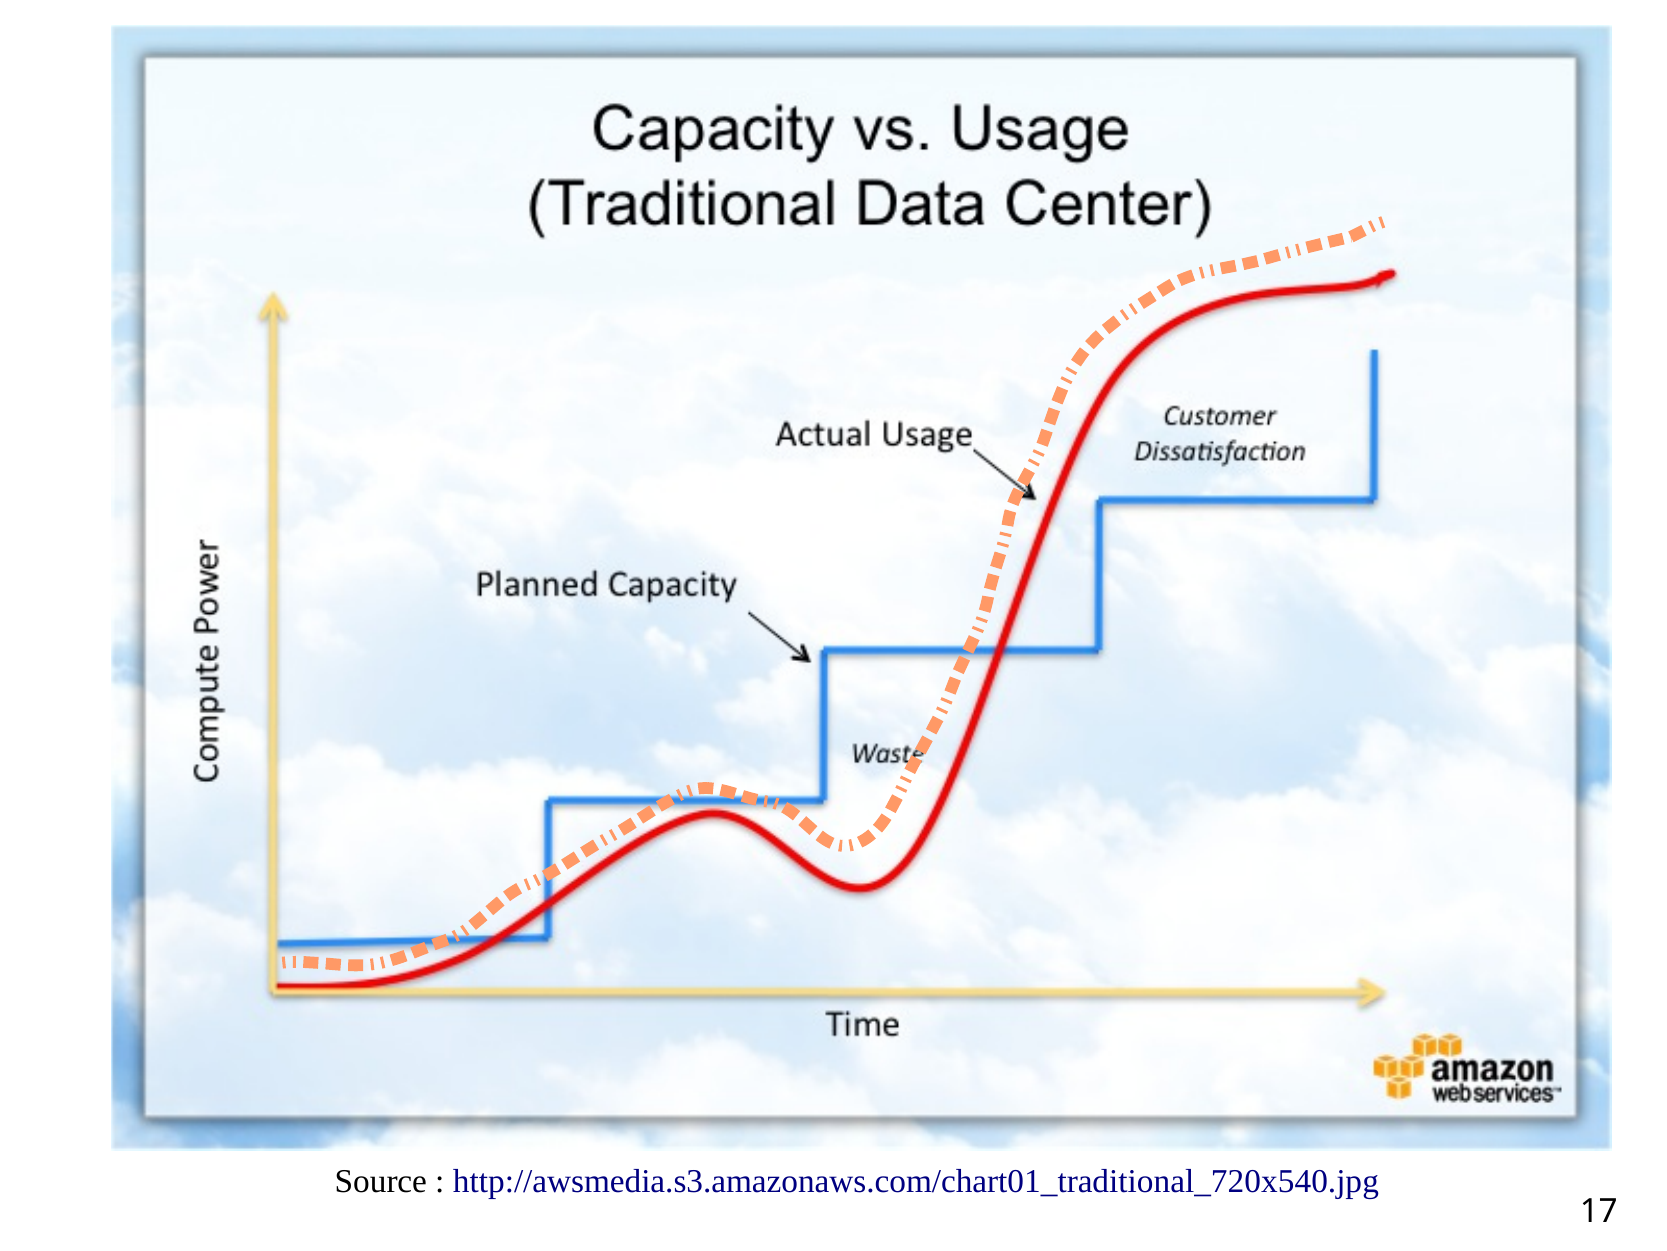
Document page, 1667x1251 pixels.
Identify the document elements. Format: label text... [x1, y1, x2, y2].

text_box Source : http://awsmedia.s3.amazonaws.com/chart01_traditional_720x540.jpg [319, 1151, 1404, 1207]
picture [111, 25, 1612, 1151]
